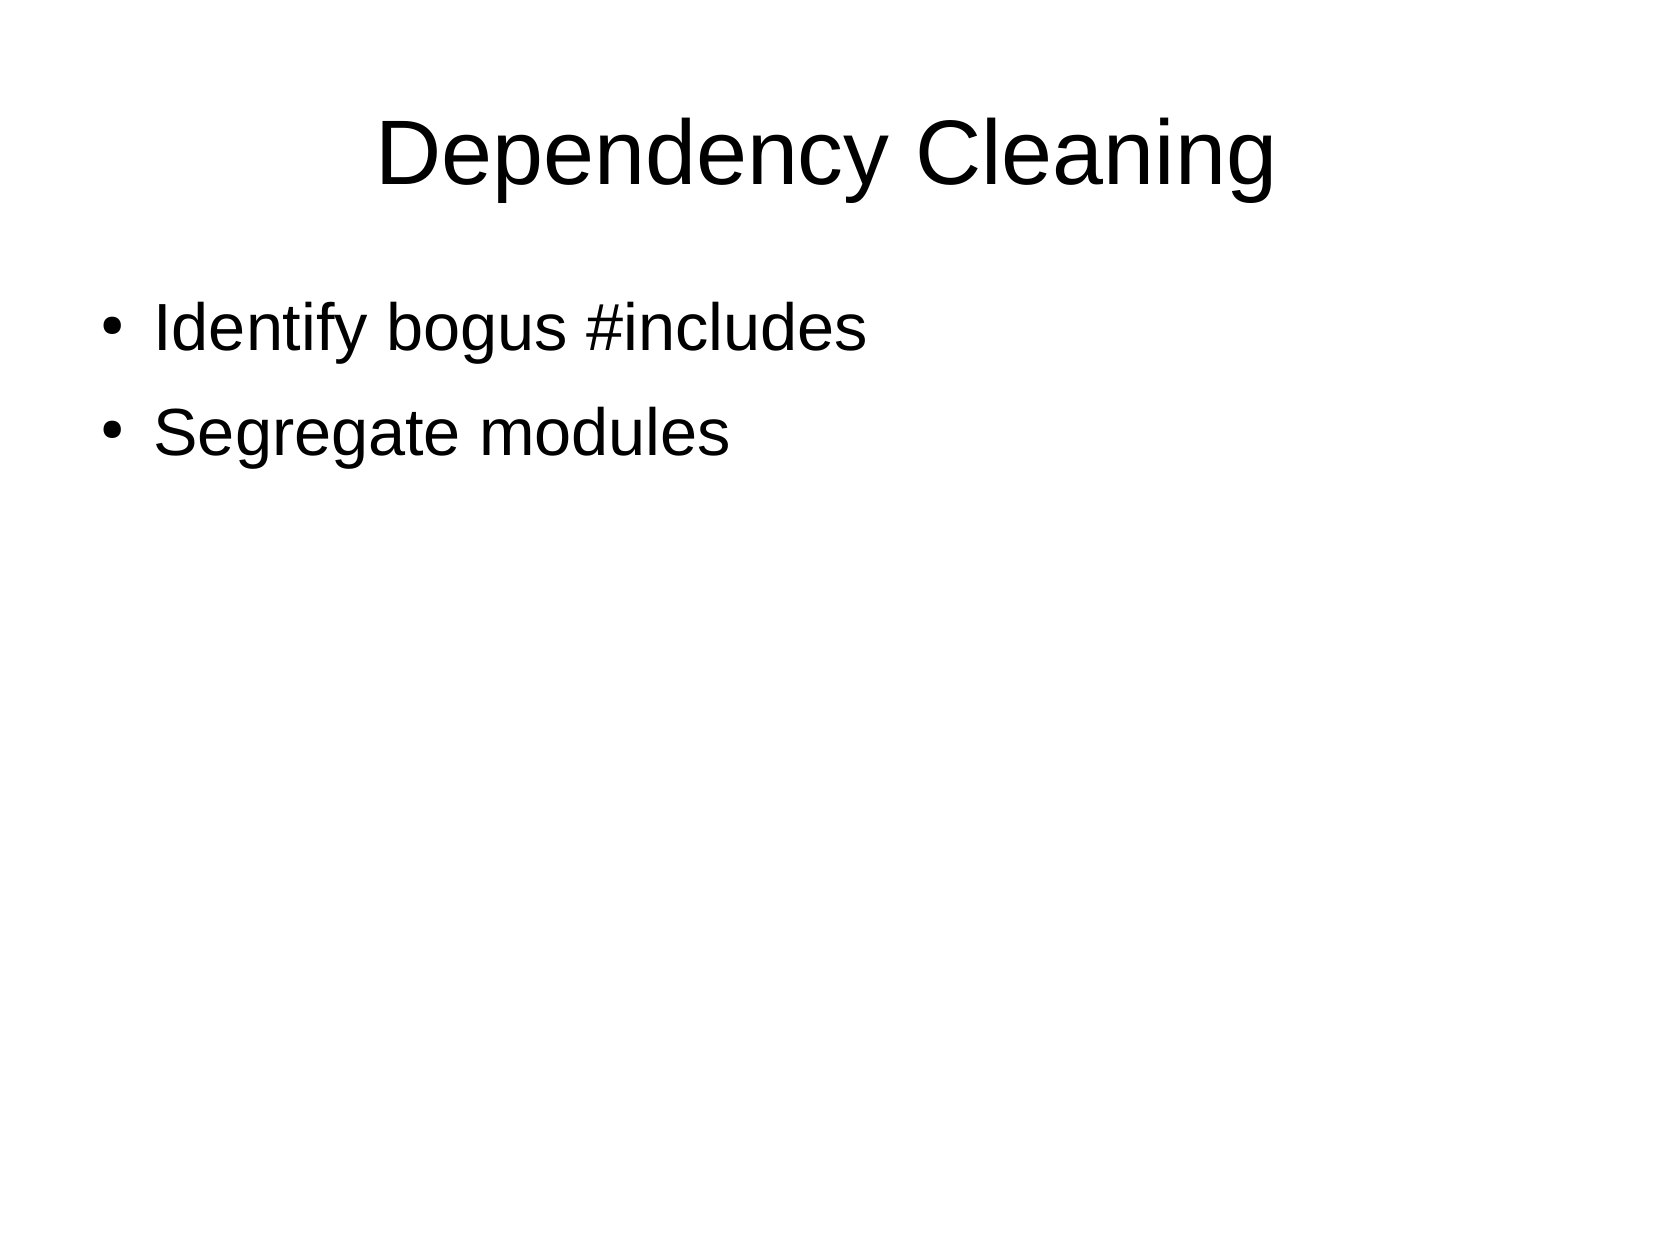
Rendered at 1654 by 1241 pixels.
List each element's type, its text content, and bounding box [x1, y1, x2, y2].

list Identify bogus #includes Segregate modules [82, 290, 1571, 1109]
title Dependency Cleaning [82, 49, 1571, 257]
